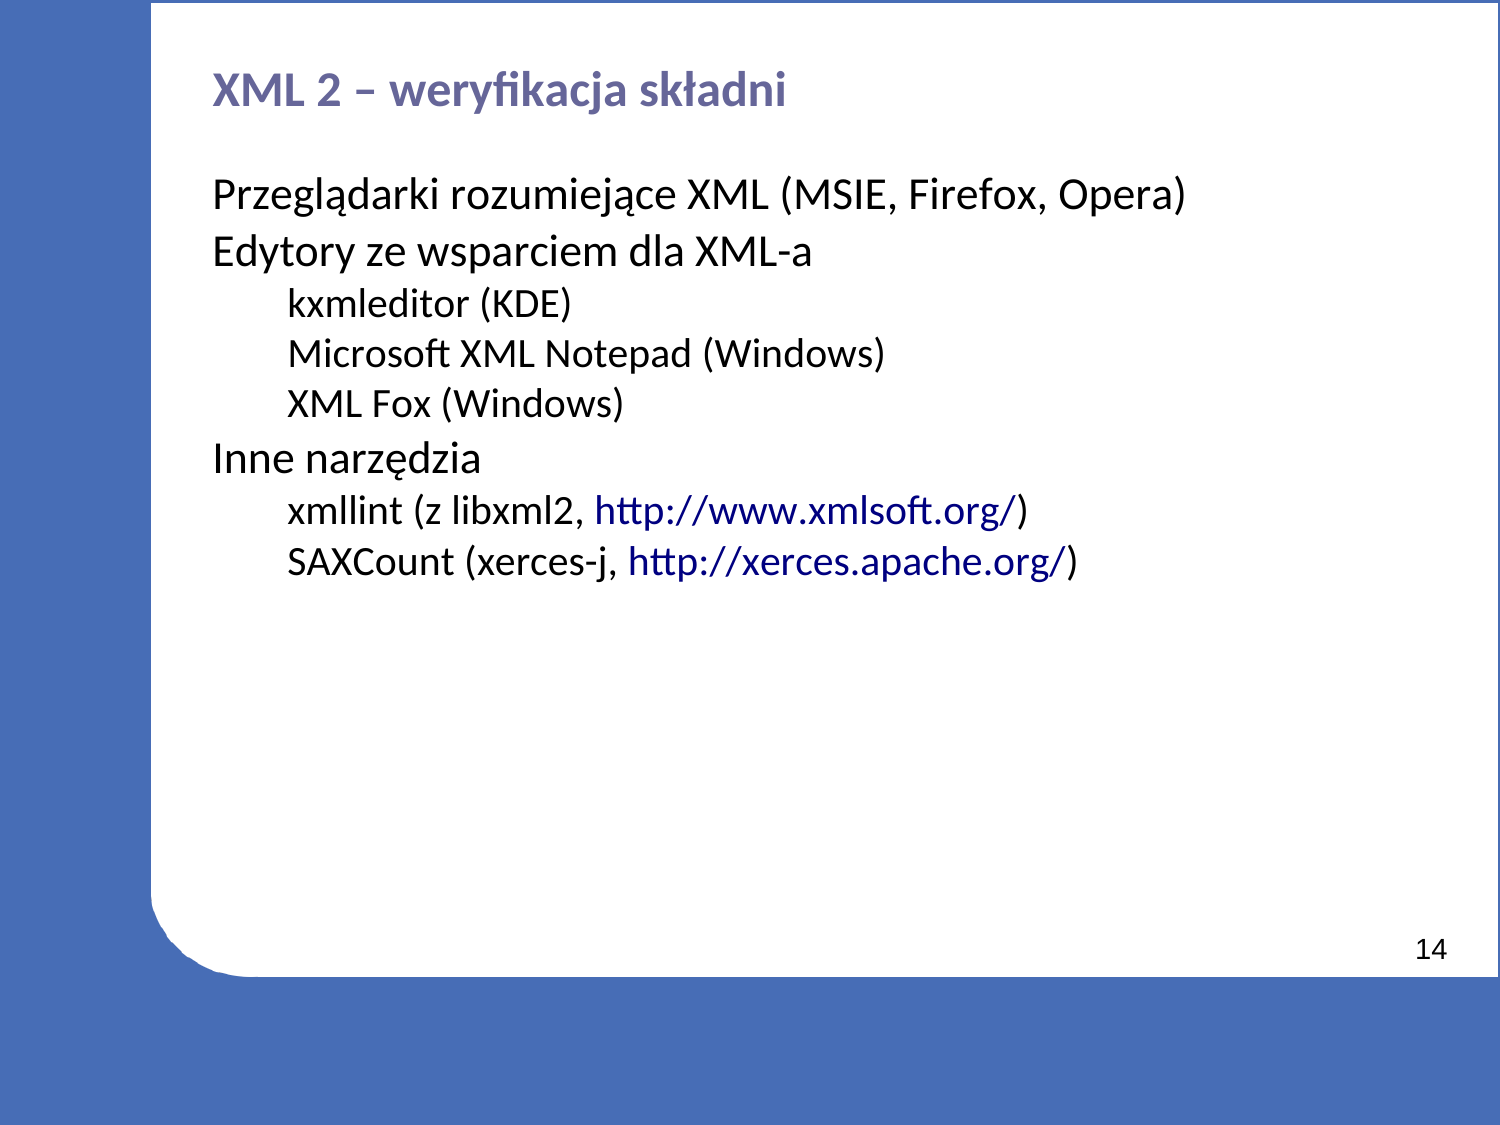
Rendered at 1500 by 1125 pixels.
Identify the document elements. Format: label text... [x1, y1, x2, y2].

list Przeglądarki rozumiejące XML (MSIE, Firefox, Opera) Edytory ze wsparciem dla XML-a kxmleditor (KDE) Microsoft XML Notepad (Windows) XML Fox (Windows) Inne narzędzia xmllint (z libxml2, http://www.xmlsoft.org/) SAXCount (xerces-j, http://xerces.apache.org/) [212, 174, 1448, 911]
picture [0, 0, 1500, 1125]
title XML 2 – weryfikacja składni [212, 24, 1447, 164]
